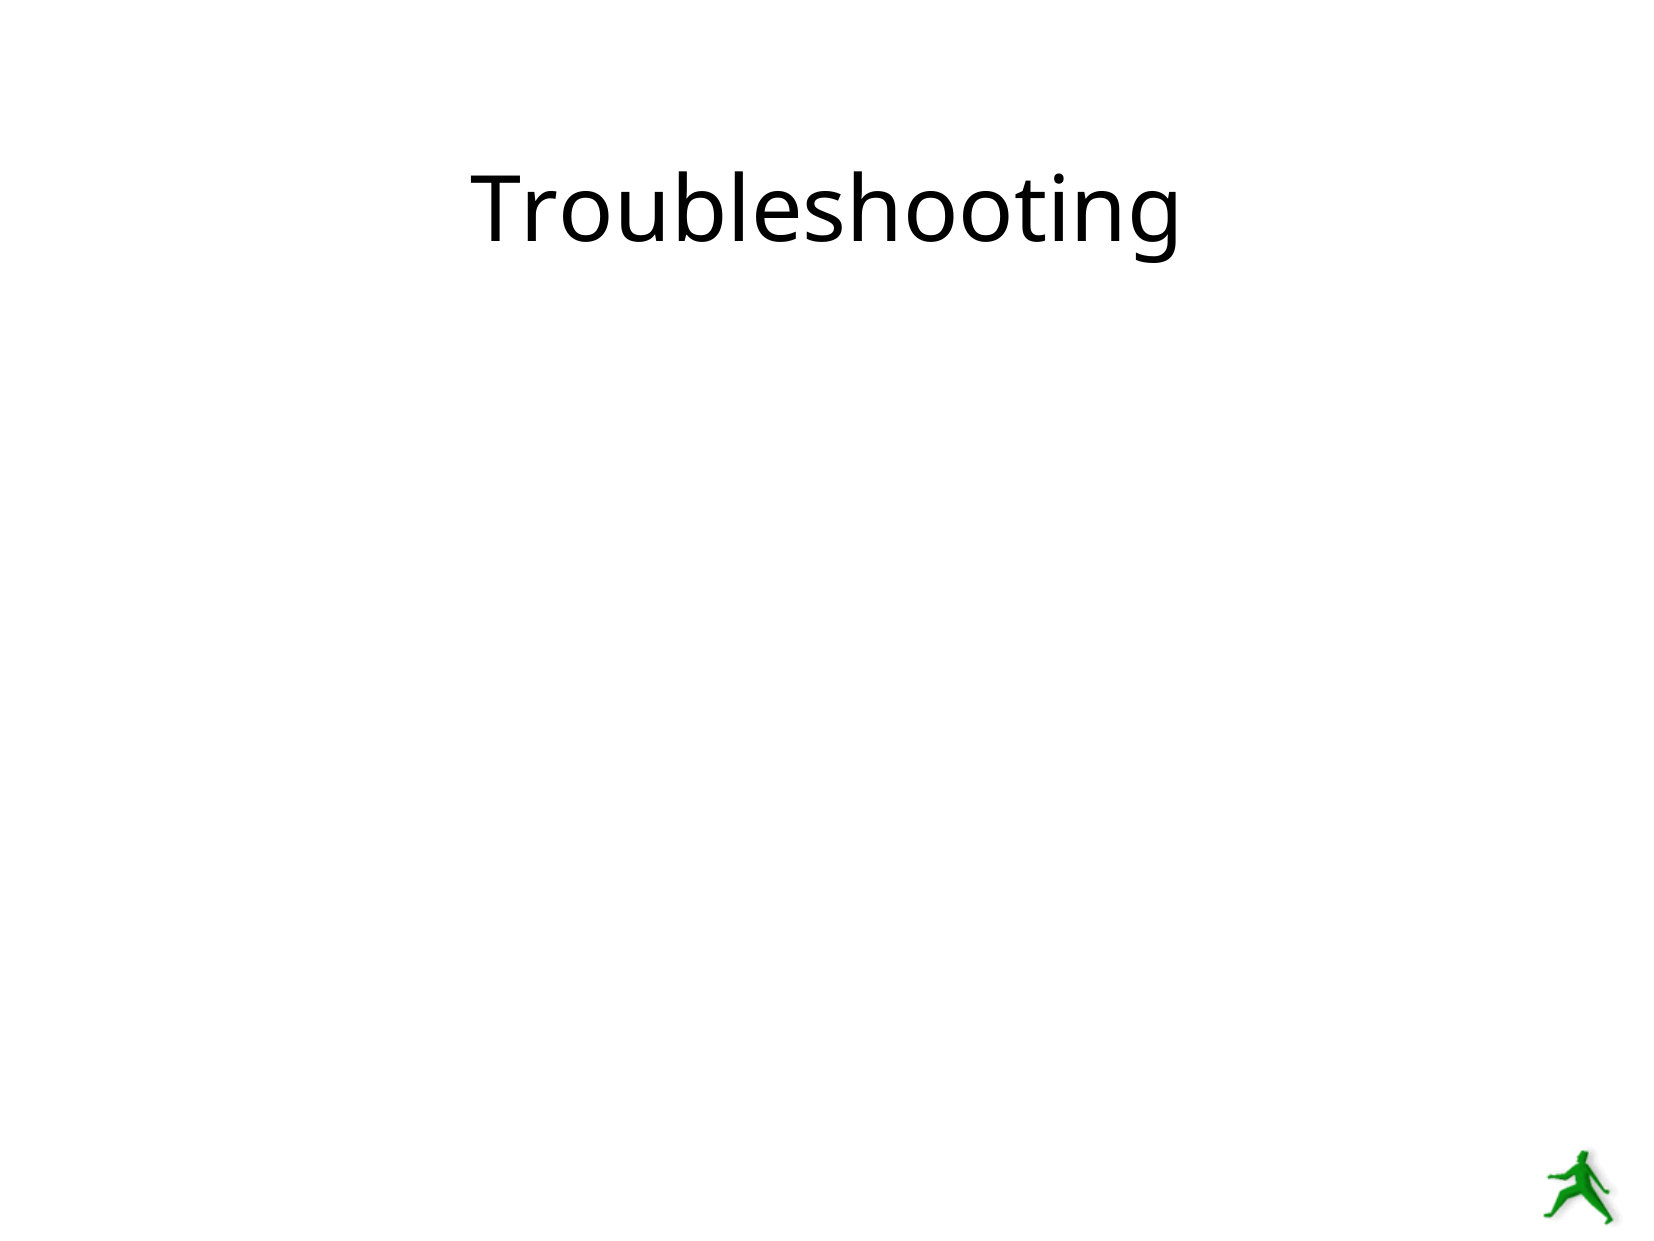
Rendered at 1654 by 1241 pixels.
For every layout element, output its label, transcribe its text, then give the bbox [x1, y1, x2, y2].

picture [1541, 1135, 1634, 1227]
title Troubleshooting [121, 102, 1534, 311]
